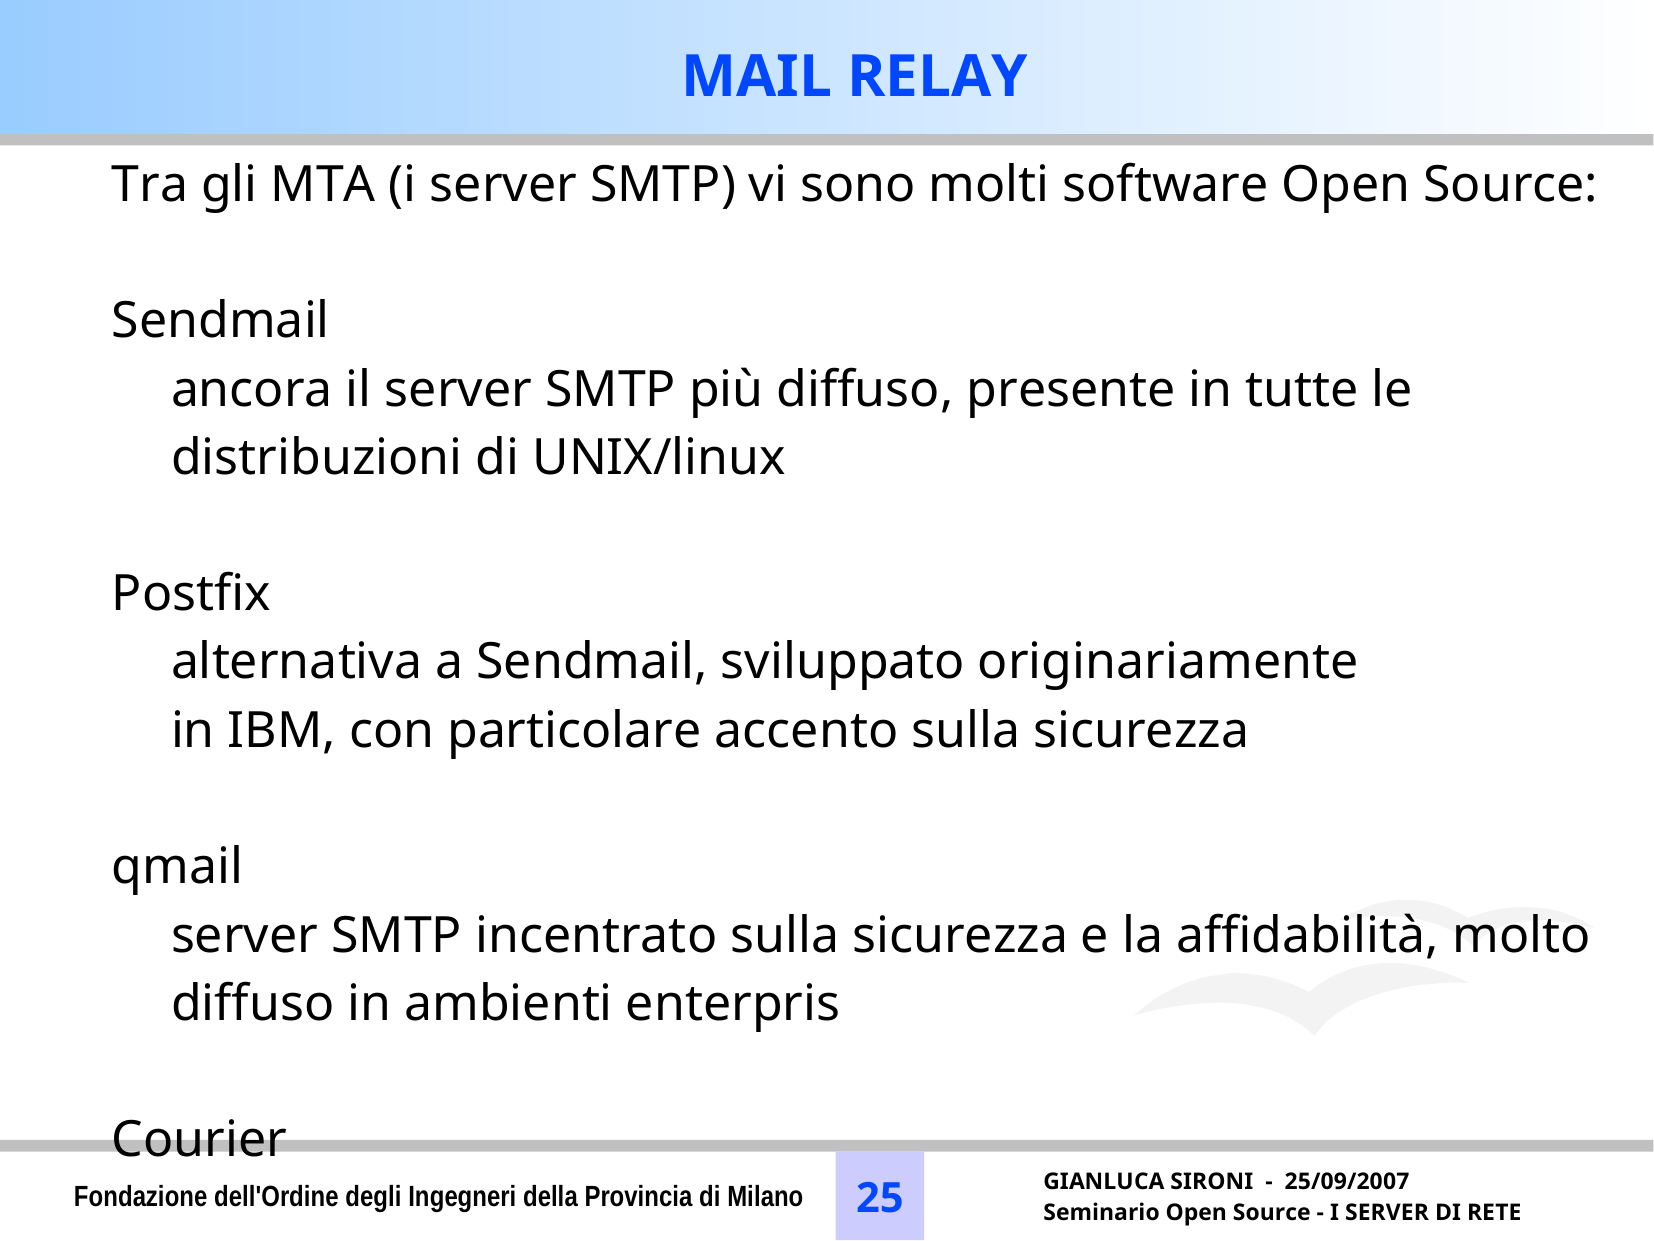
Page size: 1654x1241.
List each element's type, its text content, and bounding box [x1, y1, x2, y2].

title MAIL RELAY [85, 0, 1654, 148]
list Tra gli MTA (i server SMTP) vi sono molti software Open Source: Sendmail ancora il server SMTP più diffuso, presente in tutte le distribuzioni di UNIX/linux Postfix alternativa a Sendmail, sviluppato originariamente in IBM, con particolare accento sulla sicurezza qmail server SMTP incentrato sulla sicurezza e la affidabilità, molto diffuso in ambienti enterpris Courier [111, 147, 1654, 1123]
